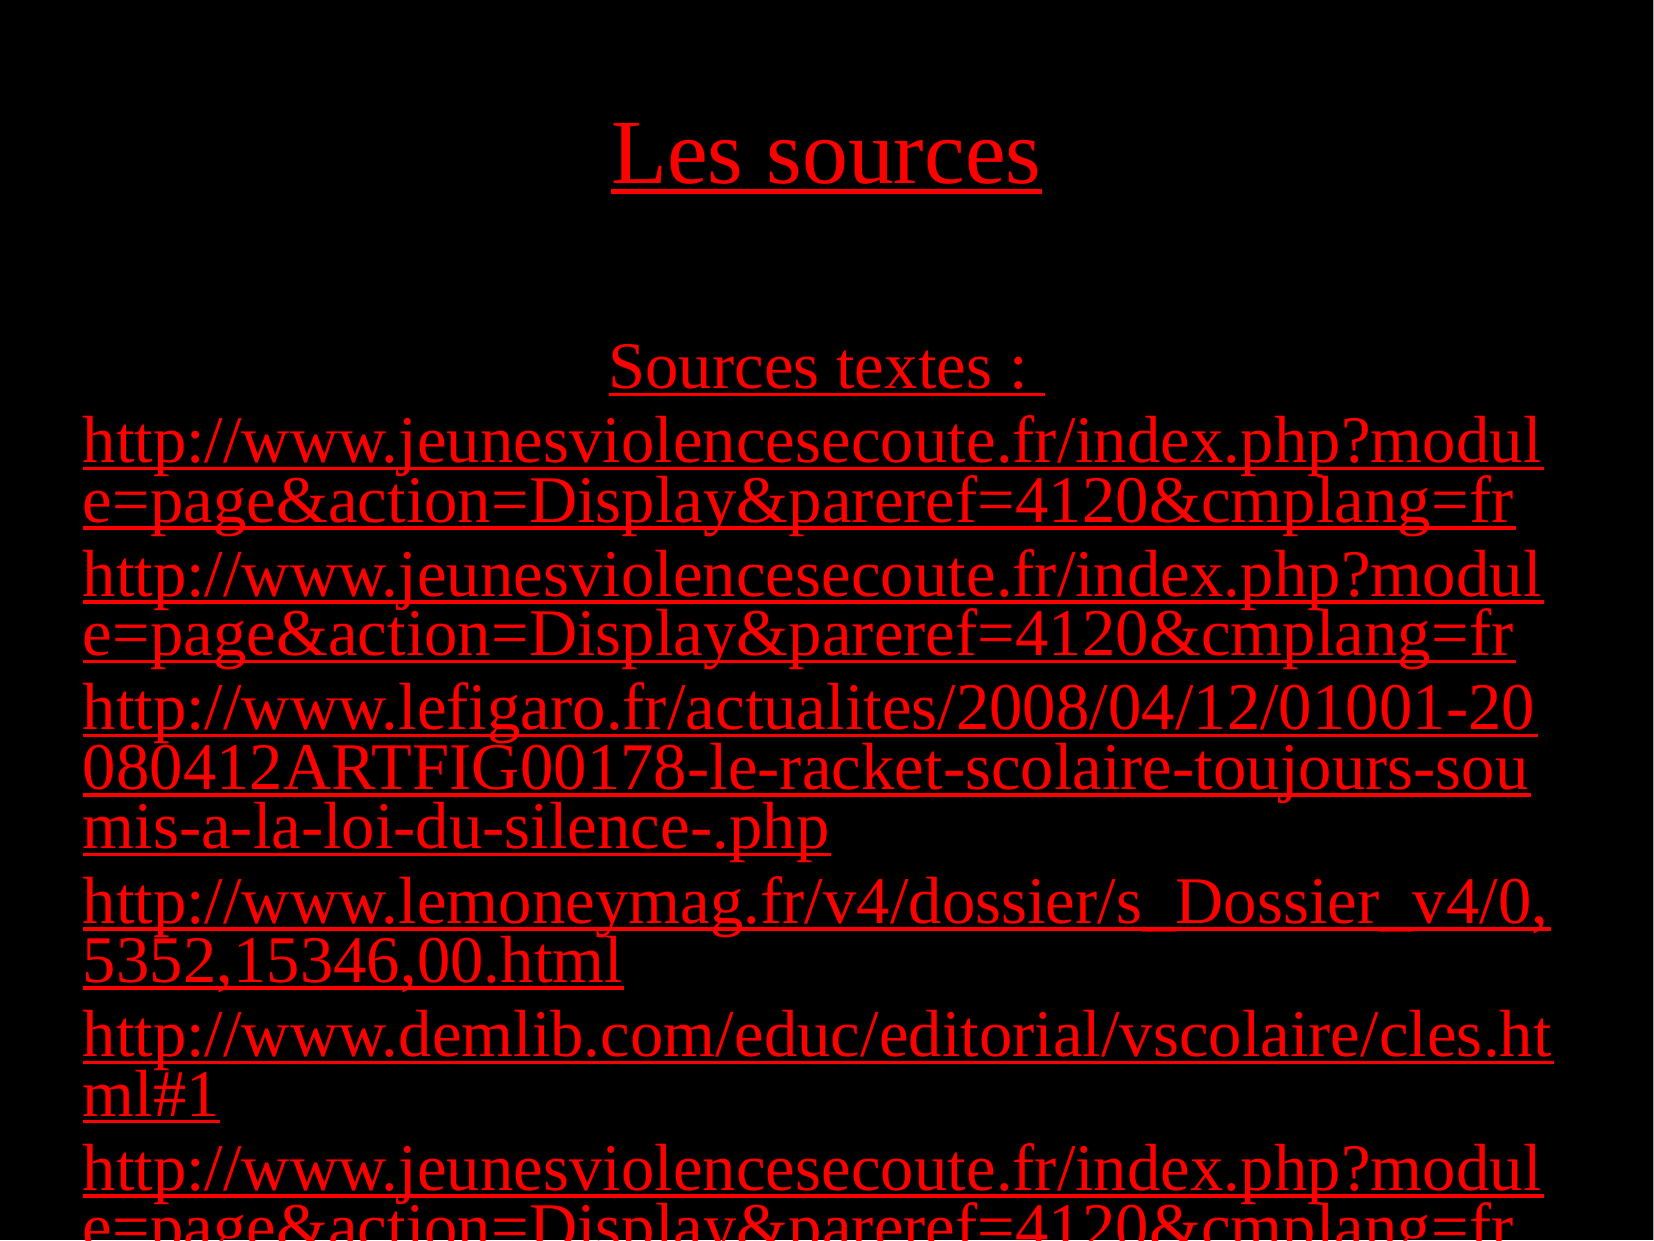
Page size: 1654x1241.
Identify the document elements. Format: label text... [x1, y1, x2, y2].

subtitle Sources textes : http://www.jeunesviolencesecoute.fr/index.php?module=page&action=Display&pareref=4120&cmplang=fr http://www.jeunesviolencesecoute.fr/index.php?module=page&action=Display&pareref=4120&cmplang=fr http://www.lefigaro.fr/actualites/2008/04/12/01001-20080412ARTFIG00178-le-racket-scolaire-toujours-soumis-a-la-loi-du-silence-.php http://www.lemoneymag.fr/v4/dossier/s_Dossier_v4/0,5352,15346,00.html http://www.demlib.com/educ/editorial/vscolaire/cles.html#1 http://www.jeunesviolencesecoute.fr/index.php?module=page&action=Display&pareref=4120&cmplang=fr Sources images : http://www.aude.pref.gouv.fr/services/guideddsp/images/racket.gif [82, 297, 1571, 1102]
title Les sources [82, 49, 1571, 257]
